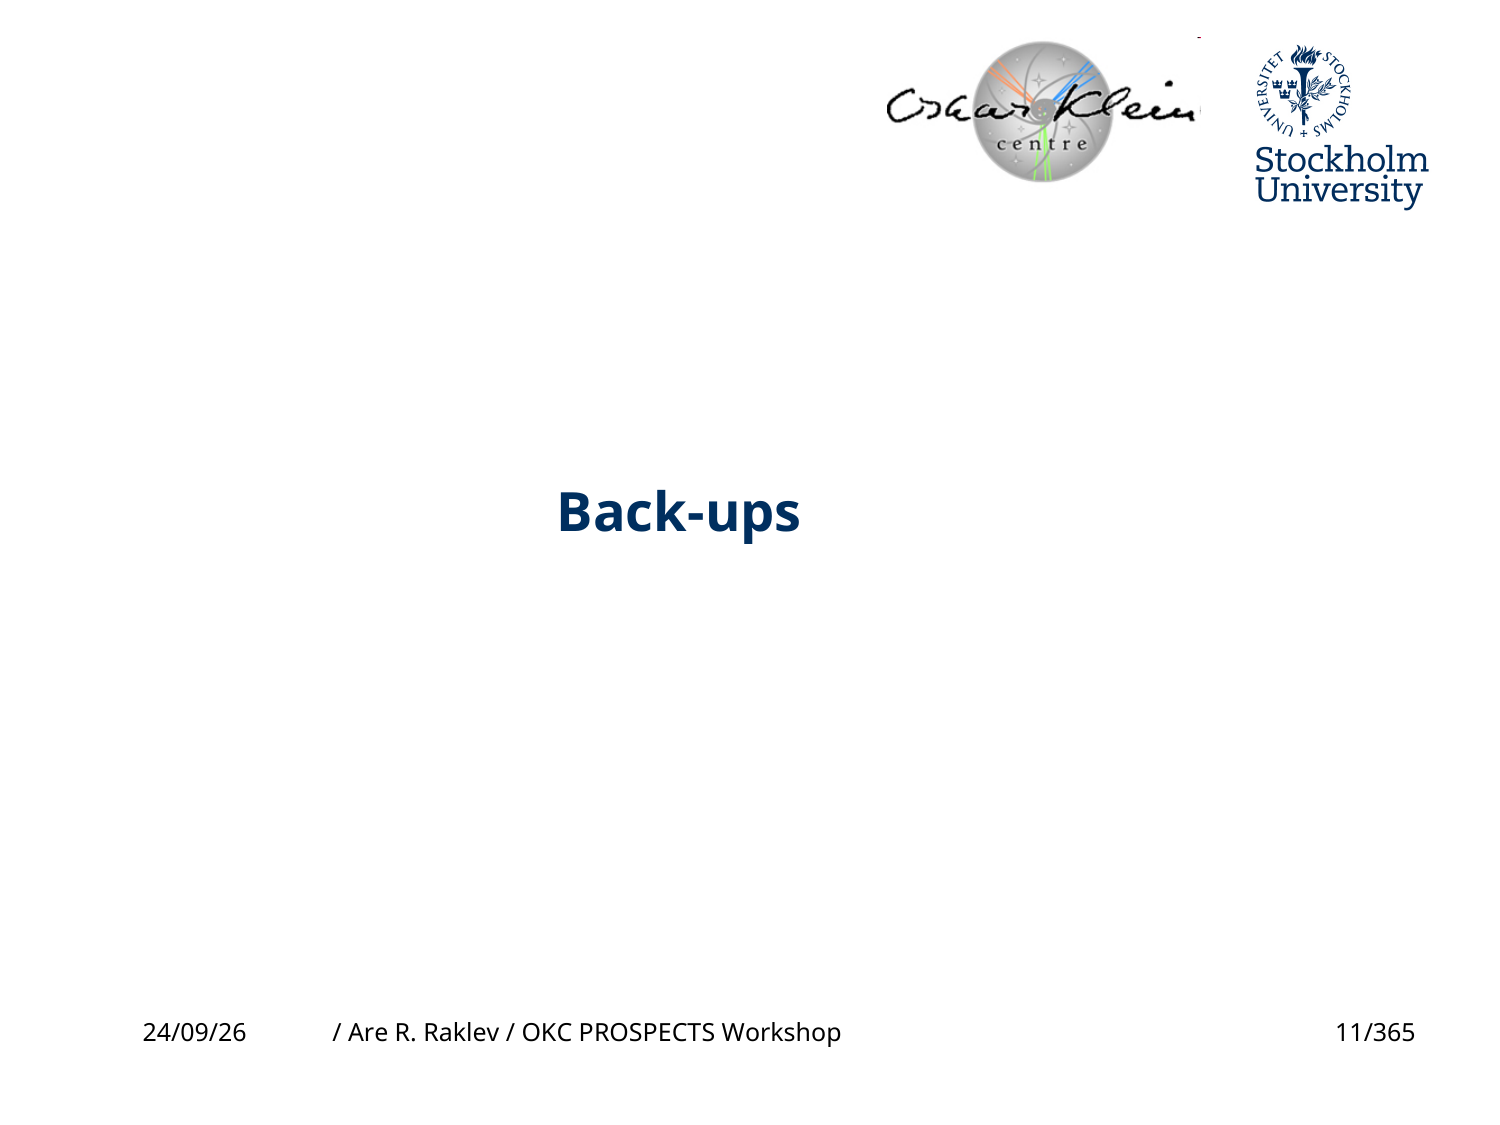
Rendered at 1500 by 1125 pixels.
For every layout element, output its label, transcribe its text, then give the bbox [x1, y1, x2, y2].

title Back-ups [542, 467, 863, 599]
picture [1255, 44, 1445, 211]
picture [887, 37, 1201, 189]
